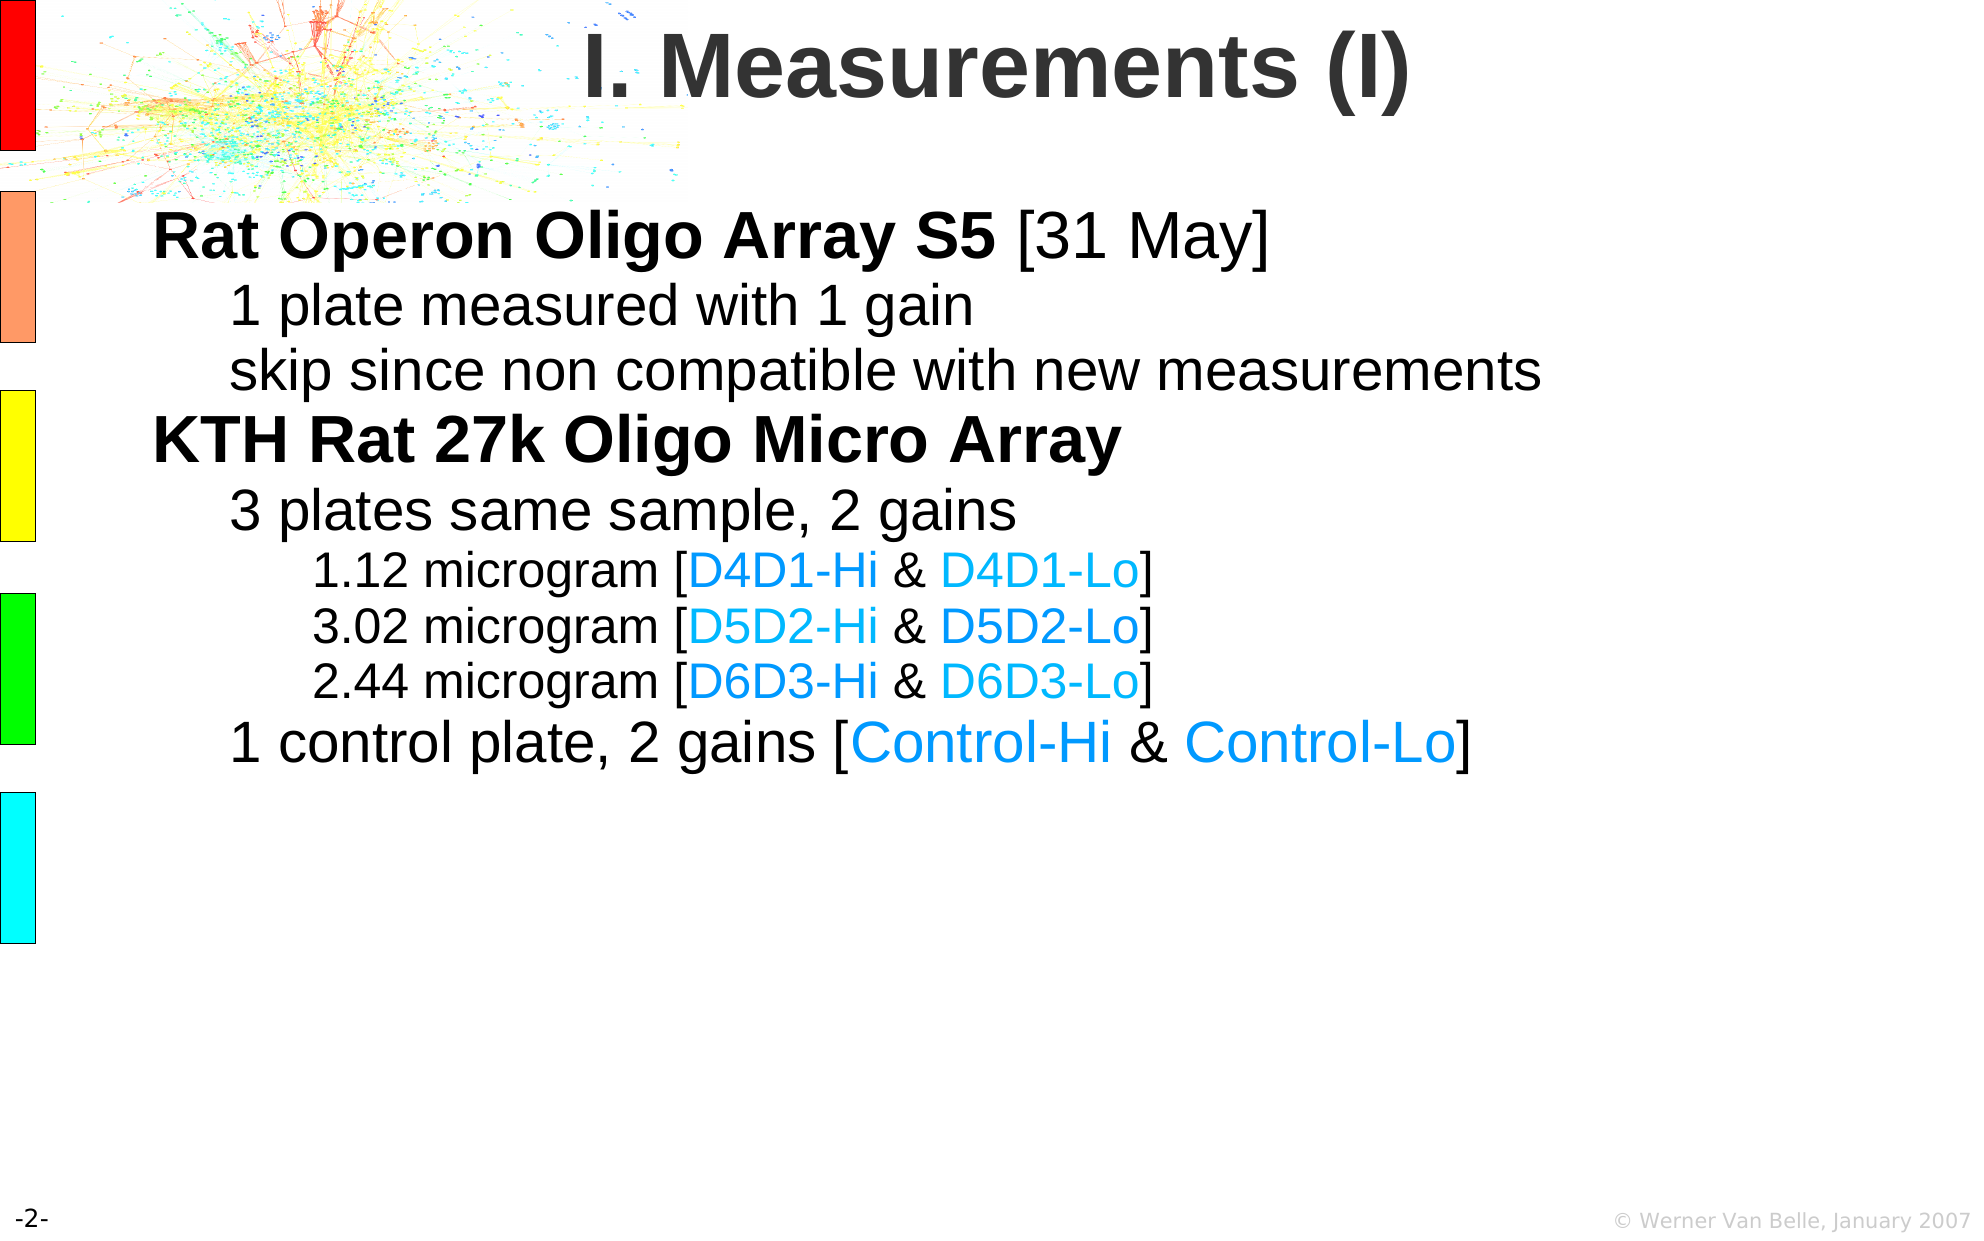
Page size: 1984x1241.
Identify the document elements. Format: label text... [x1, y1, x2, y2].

list Rat Operon Oligo Array S5 [31 May] 1 plate measured with 1 gain skip since non compatible with new measurements KTH Rat 27k Oligo Micro Array 3 plates same sample, 2 gains 1.12 microgram [D4D1-Hi & D4D1-Lo] 3.02 microgram [D5D2-Hi & D5D2-Lo] 2.44 microgram [D6D3-Hi & D6D3-Lo] 1 control plate, 2 gains [Control-Hi & Control-Lo] [134, 197, 1935, 1167]
title I. Measurements (I) [150, 0, 1845, 133]
title Gene Expression [0, 0, 688, 203]
